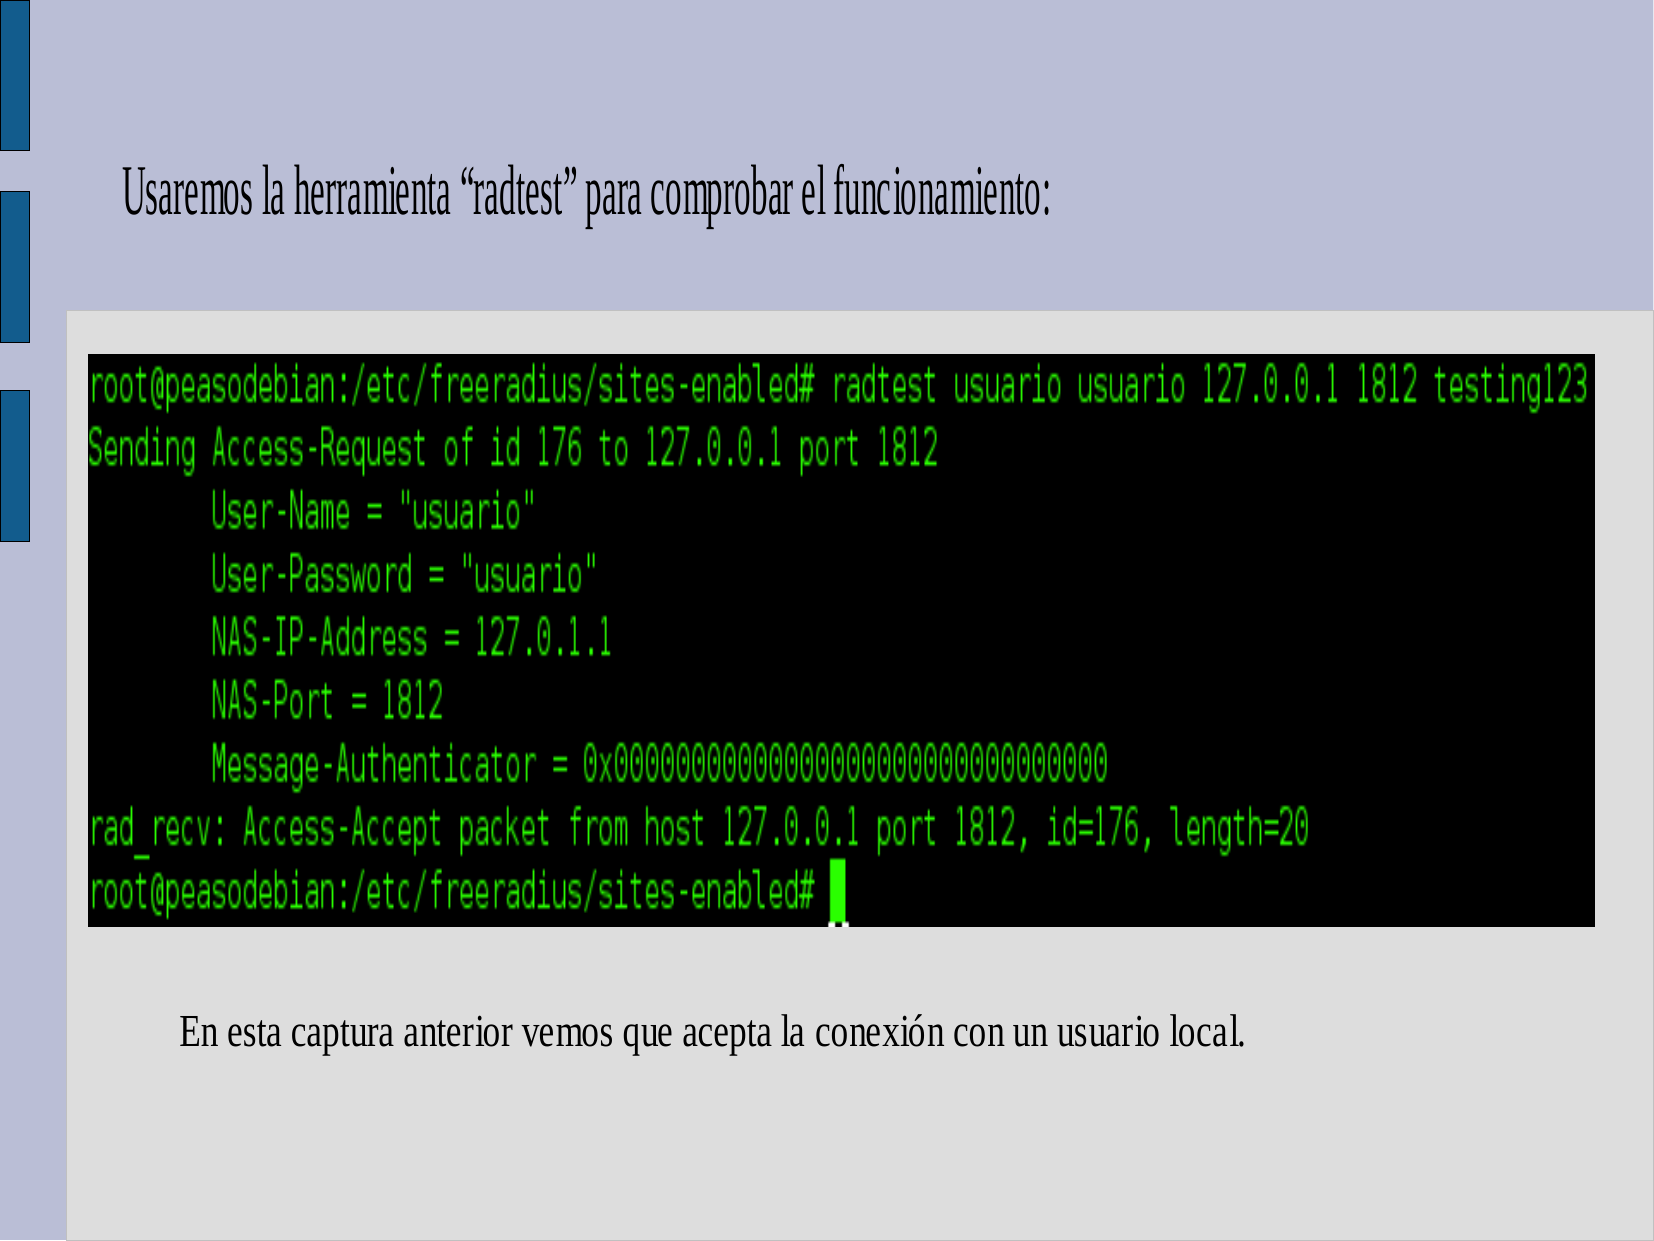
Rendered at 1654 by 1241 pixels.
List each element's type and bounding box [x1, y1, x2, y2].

picture [88, 354, 1595, 927]
chart [120, 147, 1447, 354]
chart [177, 1003, 1595, 1241]
